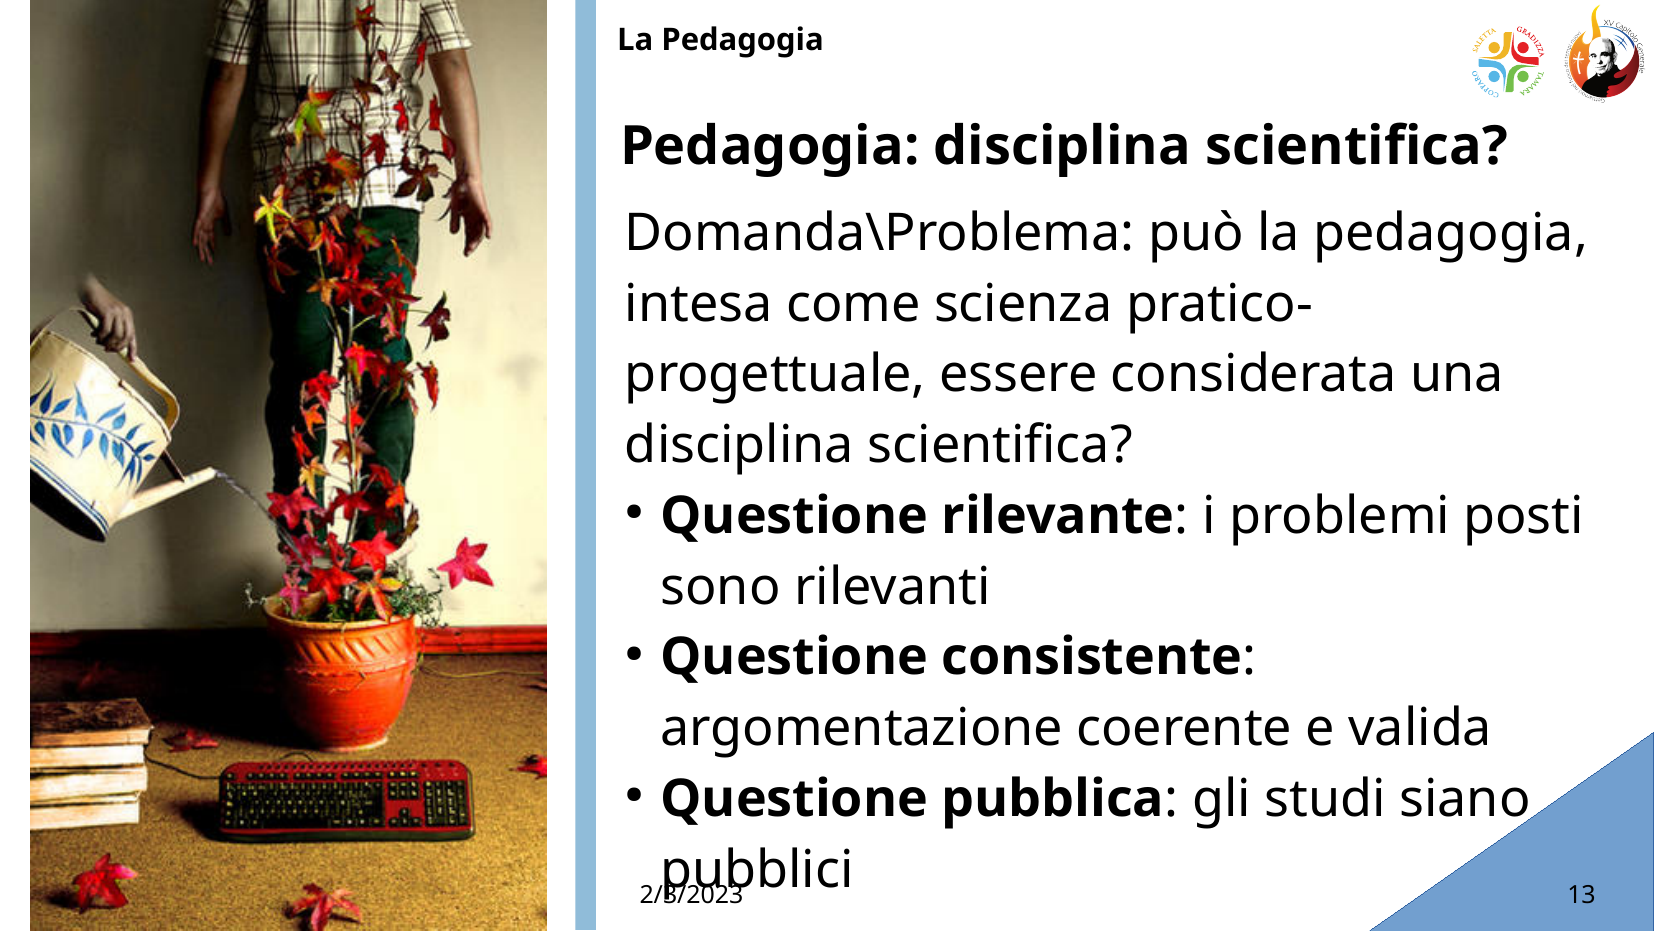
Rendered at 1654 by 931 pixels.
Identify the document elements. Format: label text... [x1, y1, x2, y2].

picture [30, 0, 547, 931]
picture [1563, 4, 1646, 103]
title Pedagogia: disciplina scientifica? [620, 106, 1617, 178]
text_box La Pedagogia [602, 9, 1335, 63]
subtitle Domanda\Problema: può la pedagogia, intesa come scienza pratico-progettuale, essere considerata una disciplina scientifica? Questione rilevante: i problemi posti sono rilevanti Questione consistente: argomentazione coerente e valida Questione pubblica: gli studi siano pubblici [624, 194, 1602, 891]
